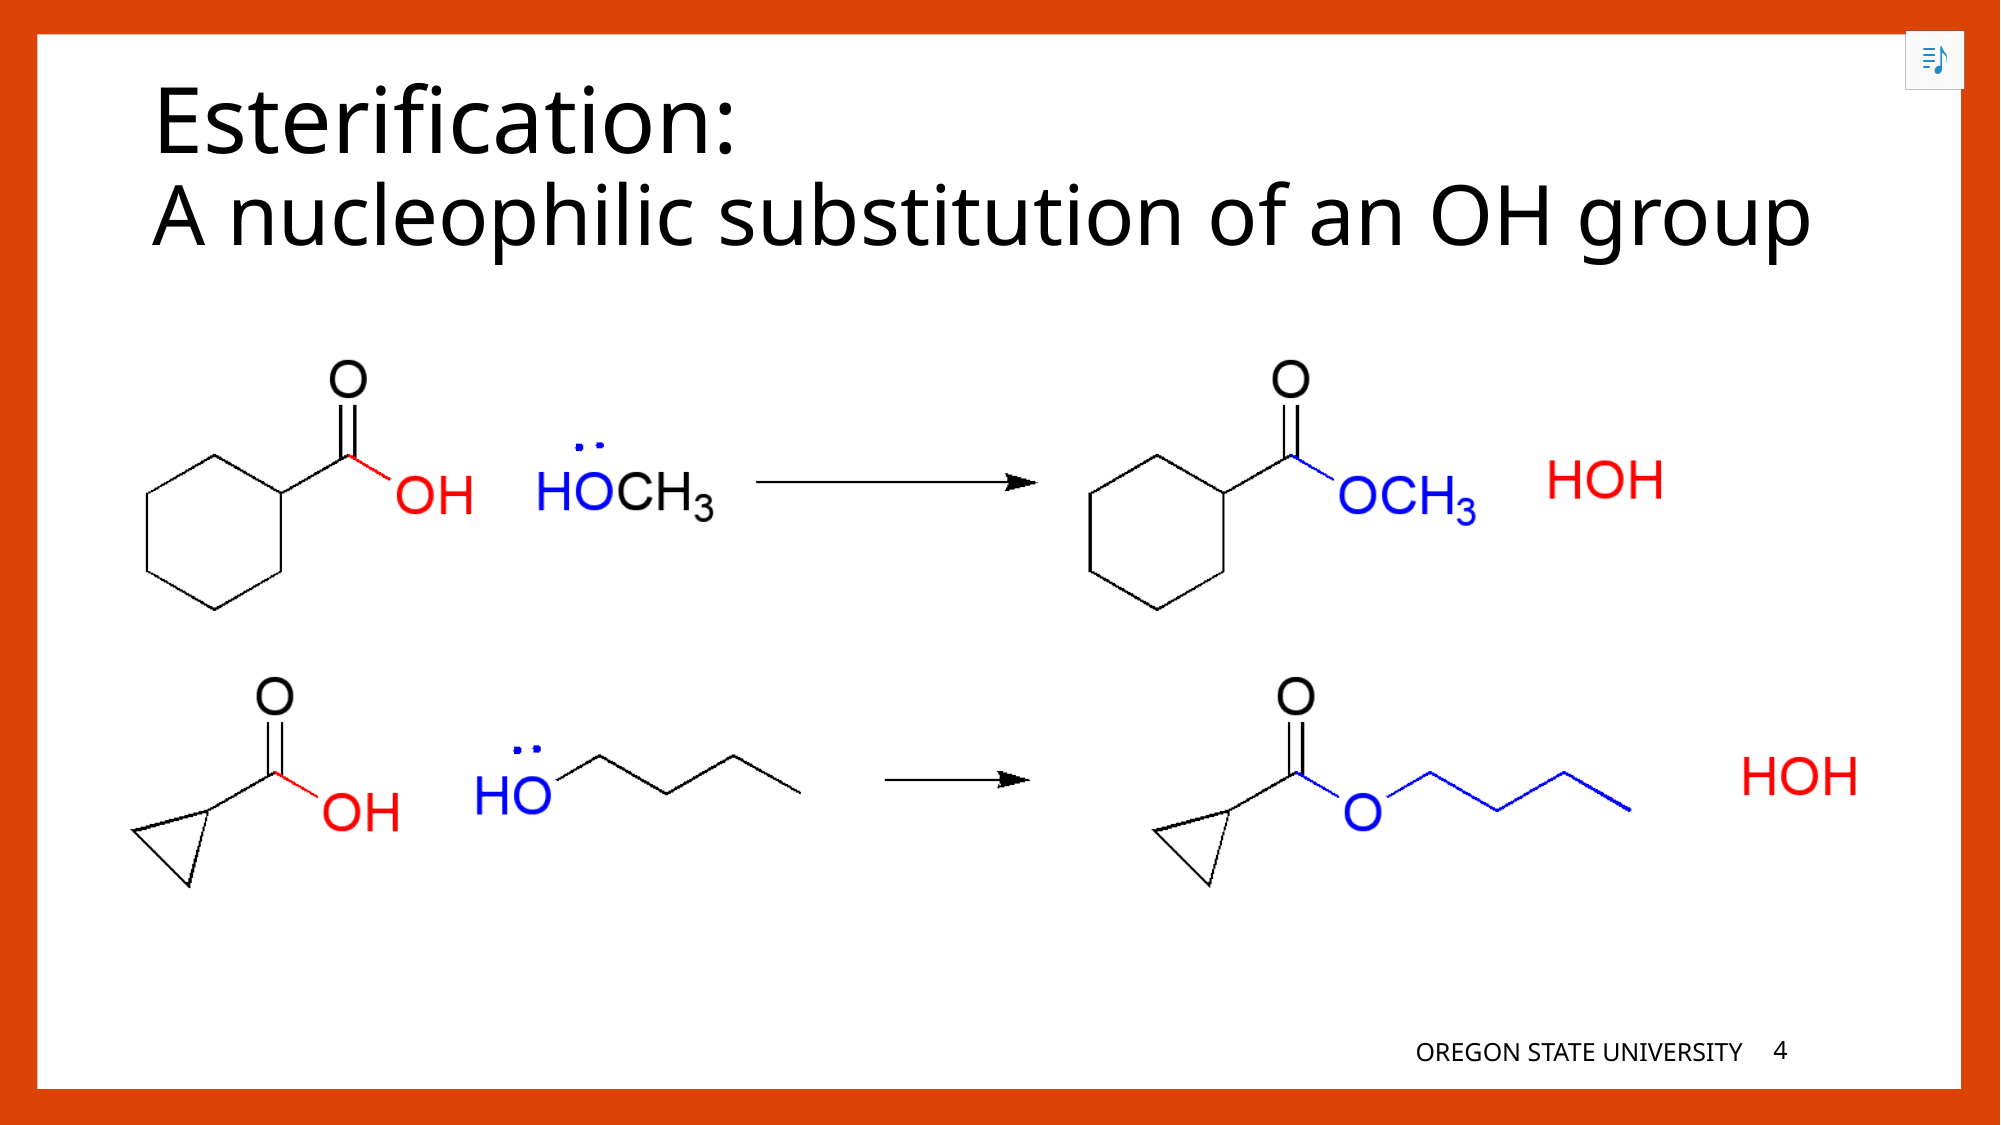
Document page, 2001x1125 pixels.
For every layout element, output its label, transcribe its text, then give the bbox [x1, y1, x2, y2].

title Esterification: A nucleophilic substitution of an OH group [137, 59, 1863, 278]
slide_number 1 [1758, 1021, 1863, 1082]
footer OREGON STATE UNIVERSITY [662, 1021, 1758, 1082]
text_box [1905, 29, 1966, 91]
picture [120, 343, 1870, 901]
